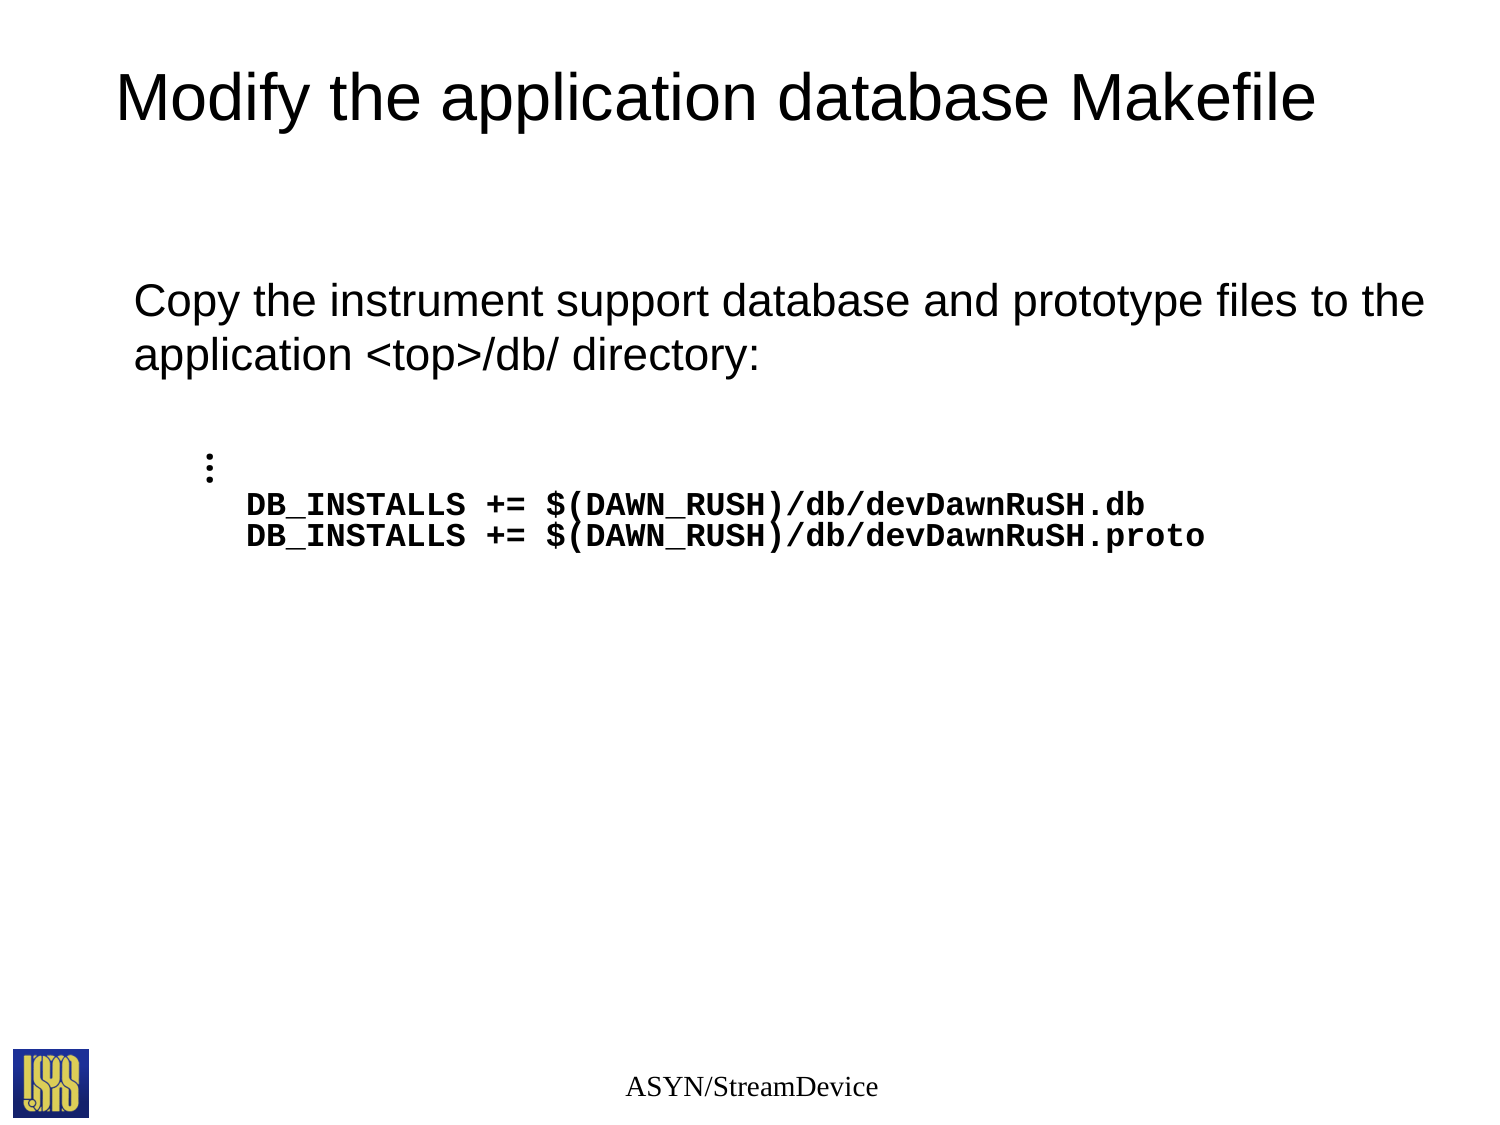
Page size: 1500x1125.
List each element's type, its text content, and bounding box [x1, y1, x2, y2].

list Copy the instrument support database and prototype files to the application <top>/db/ directory: ⁝ DB_INSTALLS += $(DAWN_RUSH)/db/devDawnRuSH.db DB_INSTALLS += $(DAWN_RUSH)/db/devDawnRuSH.proto [118, 262, 1463, 731]
title Modify the application database Makefile [55, 54, 1361, 142]
picture [13, 1049, 89, 1118]
